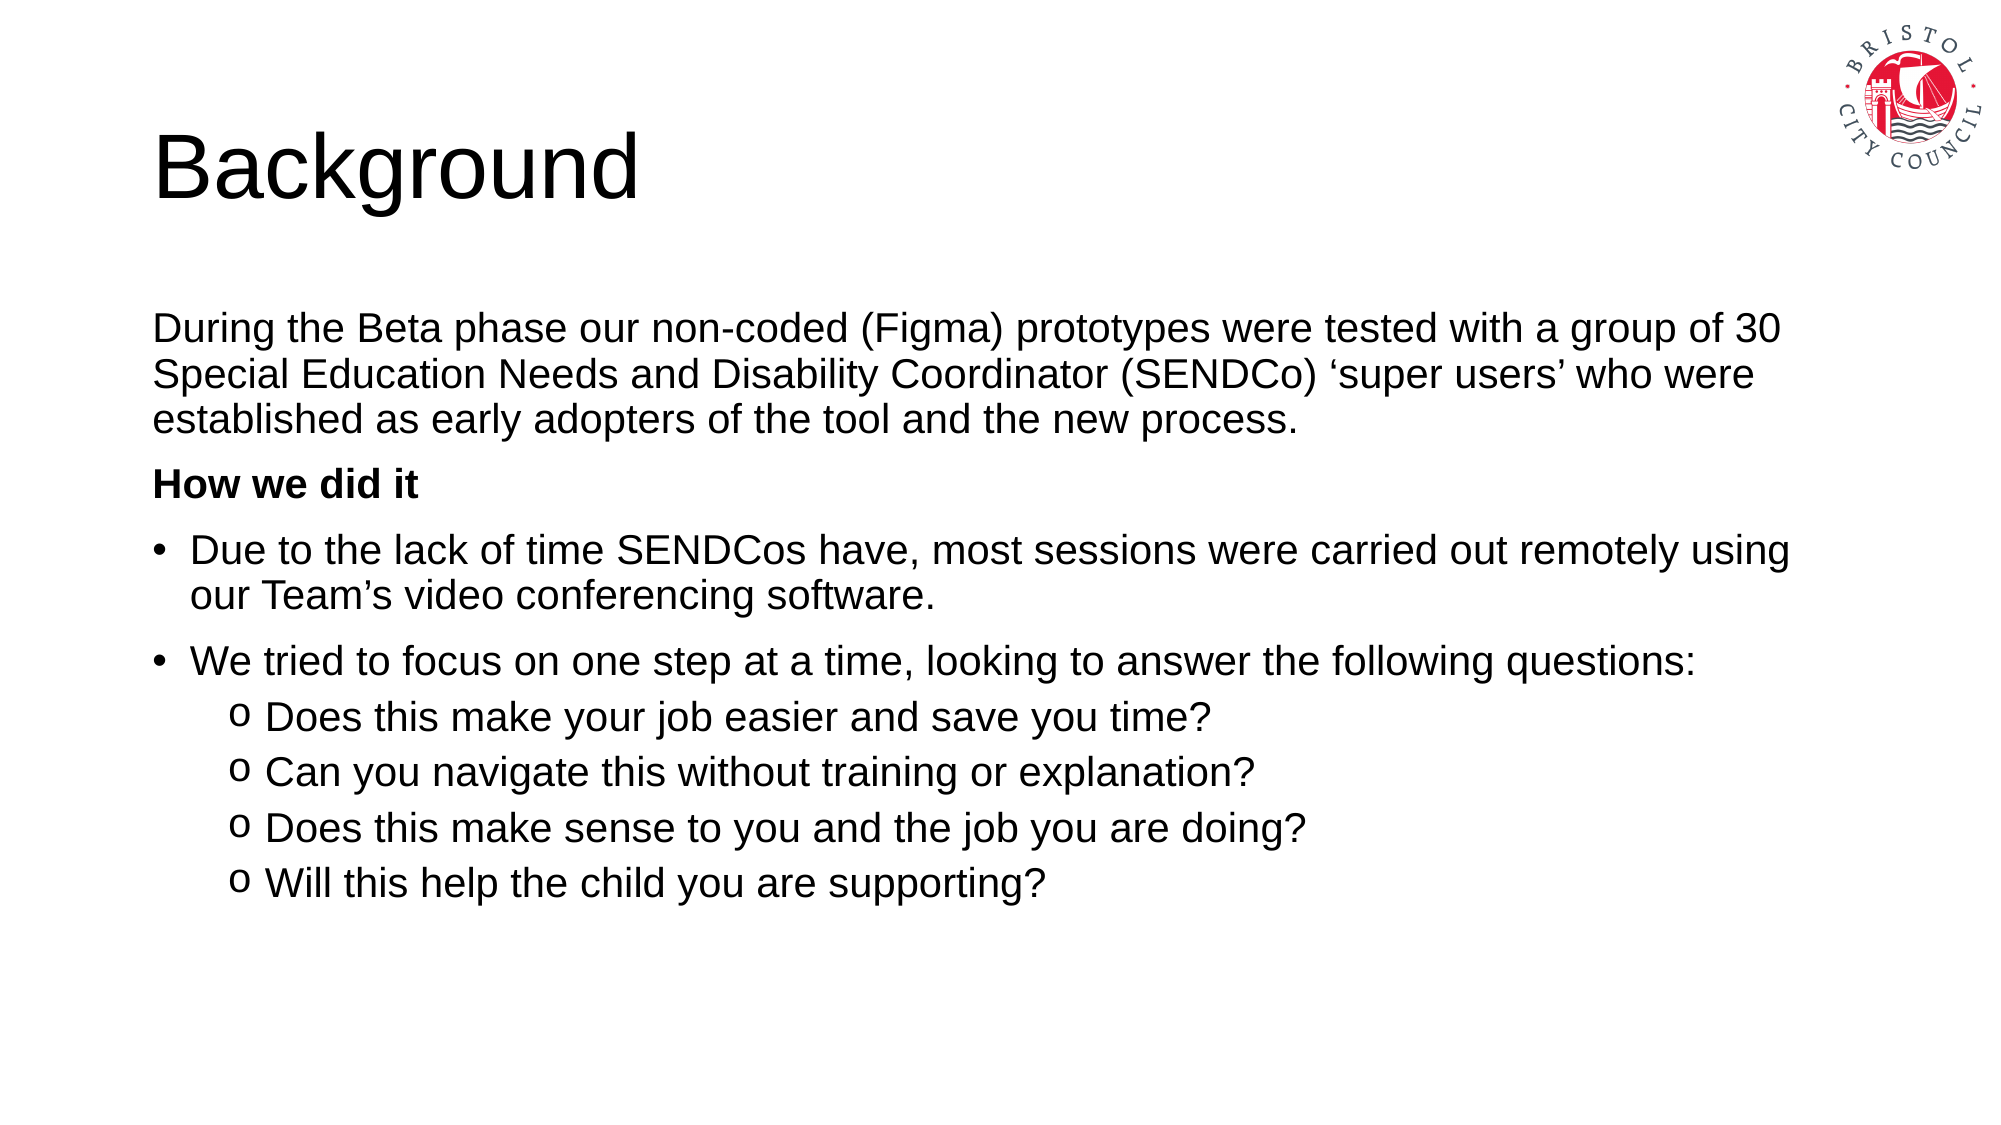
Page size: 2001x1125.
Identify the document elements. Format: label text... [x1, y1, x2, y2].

title Background [137, 59, 1863, 278]
list During the Beta phase our non-coded (Figma) prototypes were tested with a group of 30 Special Education Needs and Disability Coordinator (SENDCo) ‘super users’ who were established as early adopters of the tool and the new process. How we did it Due to the lack of time SENDCos have, most sessions were carried out remotely using our Team’s video conferencing software. We tried to focus on one step at a time, looking to answer the following questions: Does this make your job easier and save you time? Can you navigate this without training or explanation? Does this make sense to you and the job you are doing? Will this help the child you are supporting? [137, 299, 1863, 1014]
picture [1837, 25, 1986, 169]
